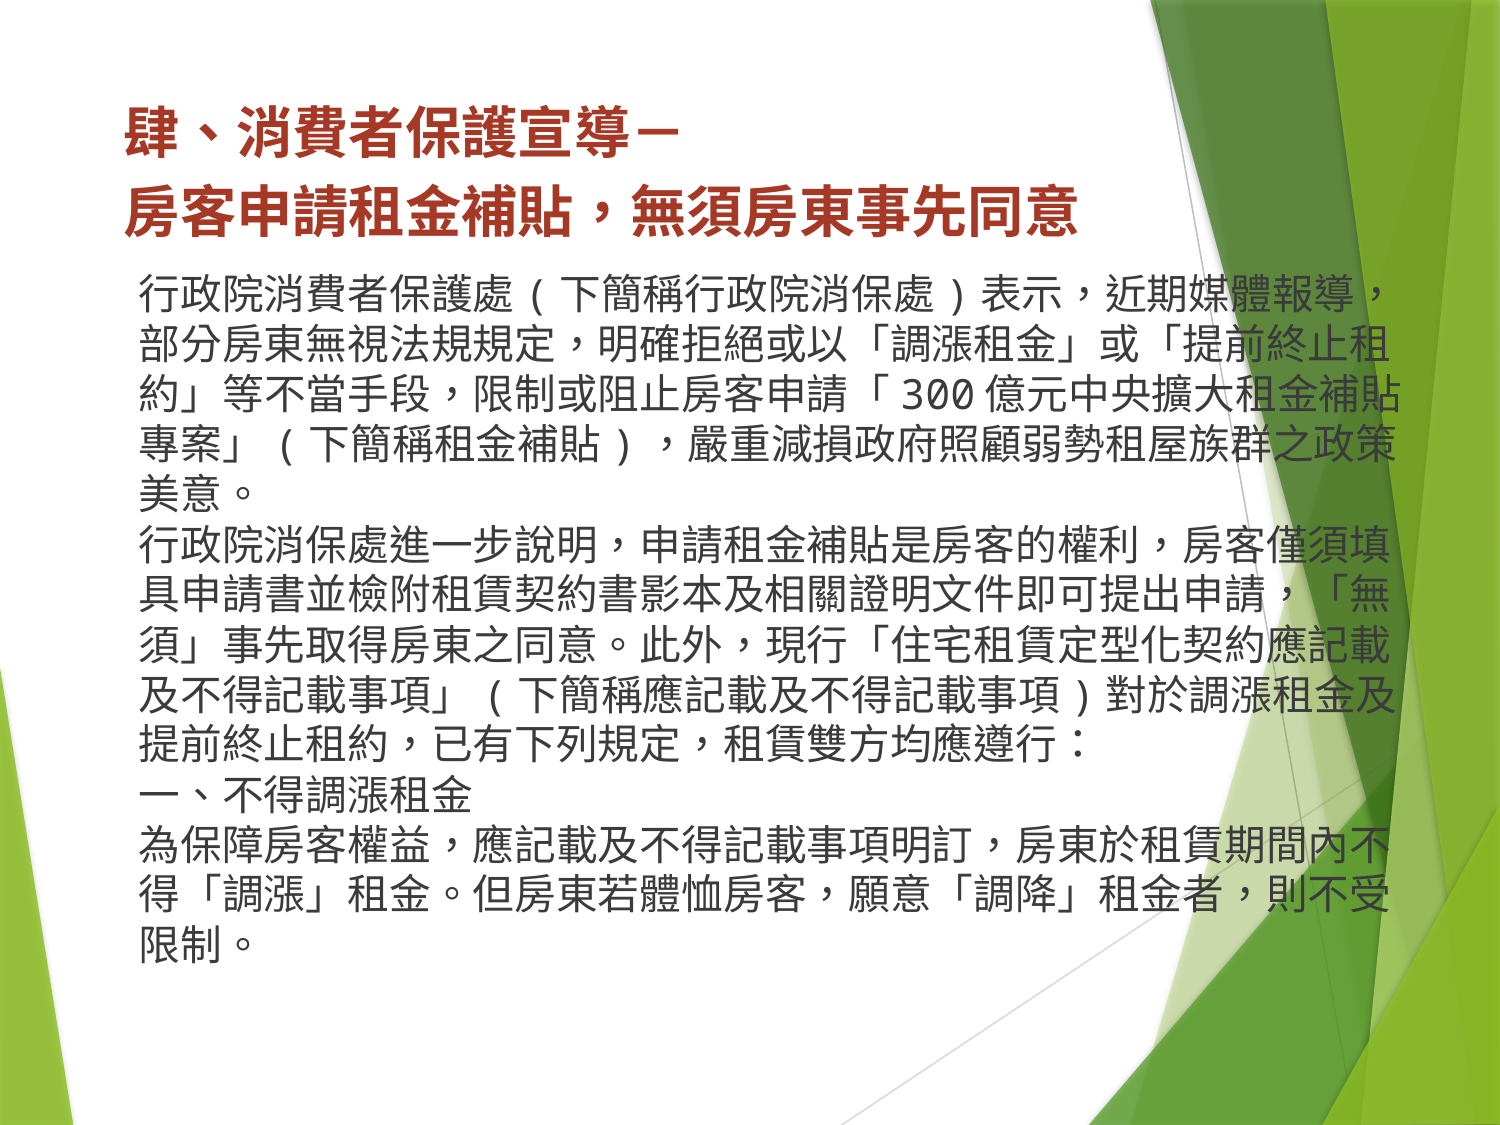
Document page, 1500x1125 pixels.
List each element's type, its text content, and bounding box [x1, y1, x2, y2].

text_box 肆、消費者保護宣導－ 房客申請租金補貼，無須房東事先同意 [108, 90, 1385, 252]
text_box 行政院消費者保護處(下簡稱行政院消保處)表示，近期媒體報導，部分房東無視法規規定，明確拒絕或以「調漲租金」或「提前終止租約」等不當手段，限制或阻止房客申請「300億元中央擴大租金補貼專案」(下簡稱租金補貼)，嚴重減損政府照顧弱勢租屋族群之政策美意。 行政院消保處進一步說明，申請租金補貼是房客的權利，房客僅須填具申請書並檢附租賃契約書影本及相關證明文件即可提出申請，「無須」事先取得房東之同意。此外，現行「住宅租賃定型化契約應記載及不得記載事項」(下簡稱應記載及不得記載事項)對於調漲租金及提前終止租約，已有下列規定，租賃雙方均應遵行： 一、不得調漲租金 為保障房客權益，應記載及不得記載事項明訂，房東於租賃期間內不得「調漲」租金。但房東若體恤房客，願意「調降」租金者，則不受限制。 [123, 260, 1424, 976]
